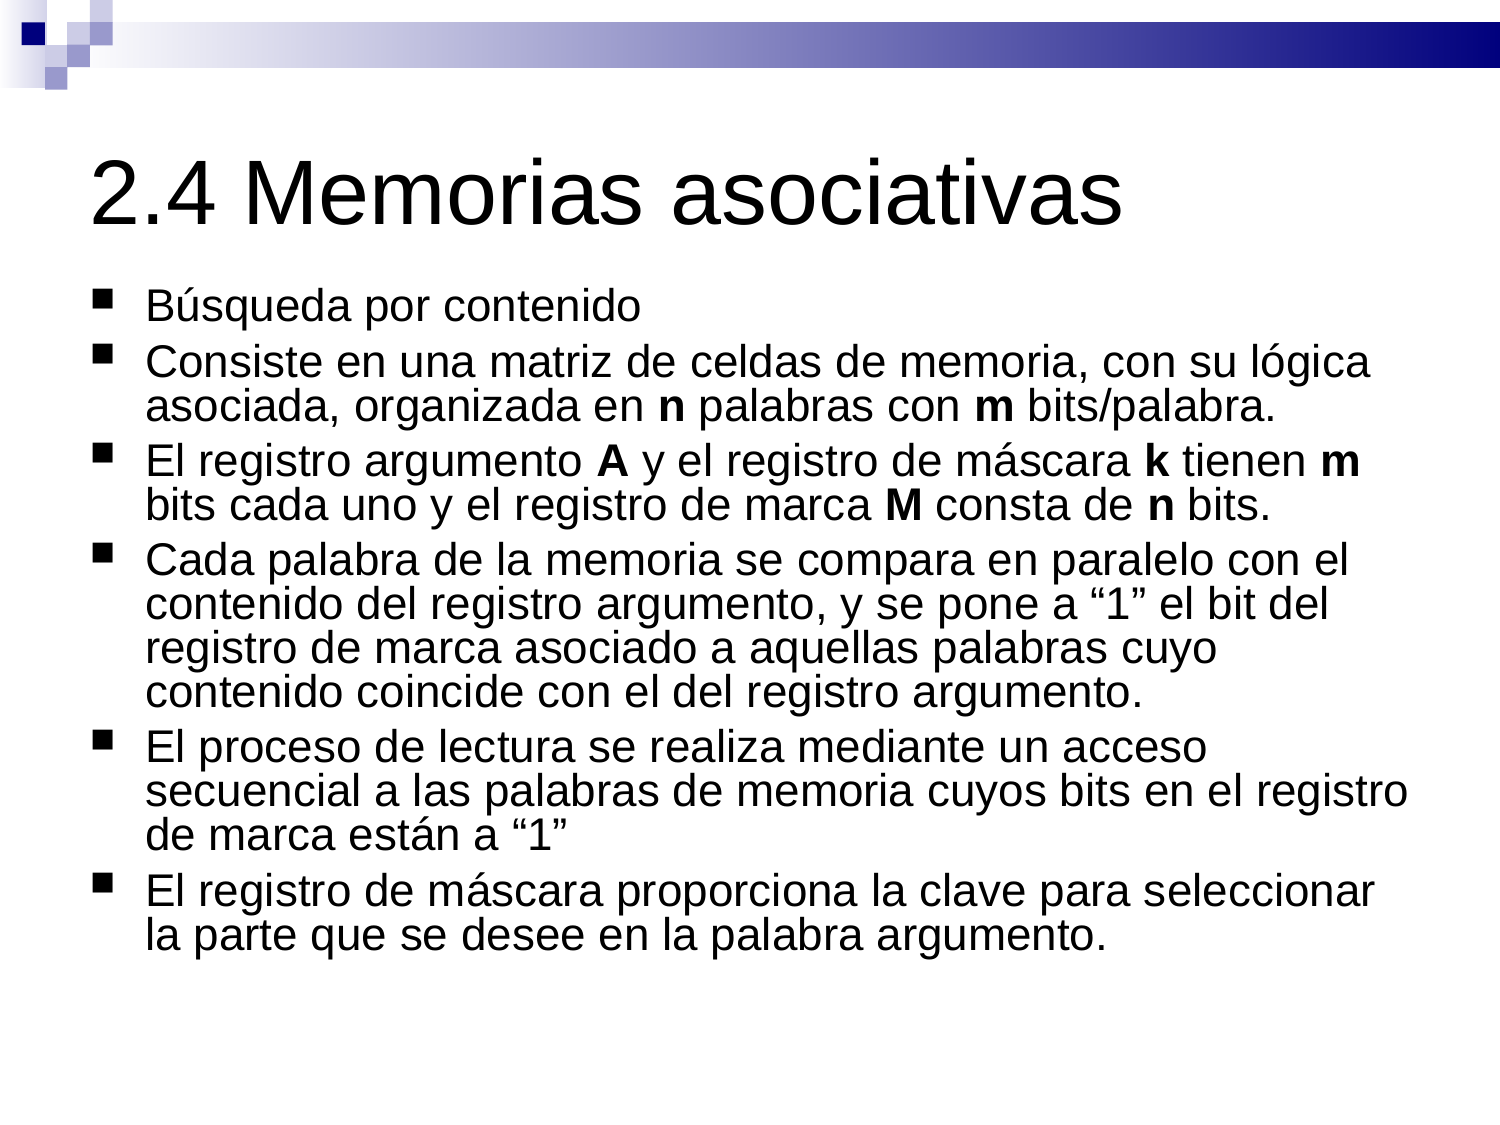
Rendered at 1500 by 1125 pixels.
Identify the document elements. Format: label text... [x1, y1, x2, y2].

list Búsqueda por contenido Consiste en una matriz de celdas de memoria, con su lógica asociada, organizada en n palabras con m bits/palabra. El registro argumento A y el registro de máscara k tienen m bits cada uno y el registro de marca M consta de n bits. Cada palabra de la memoria se compara en paralelo con el contenido del registro argumento, y se pone a “1” el bit del registro de marca asociado a aquellas palabras cuyo contenido coincide con el del registro argumento. El proceso de lectura se realiza mediante un acceso secuencial a las palabras de memoria cuyos bits en el registro de marca están a “1” El registro de máscara proporciona la clave para seleccionar la parte que se desee en la palabra argumento. [75, 278, 1426, 1024]
title 2.4 Memorias asociativas [75, 75, 1426, 278]
